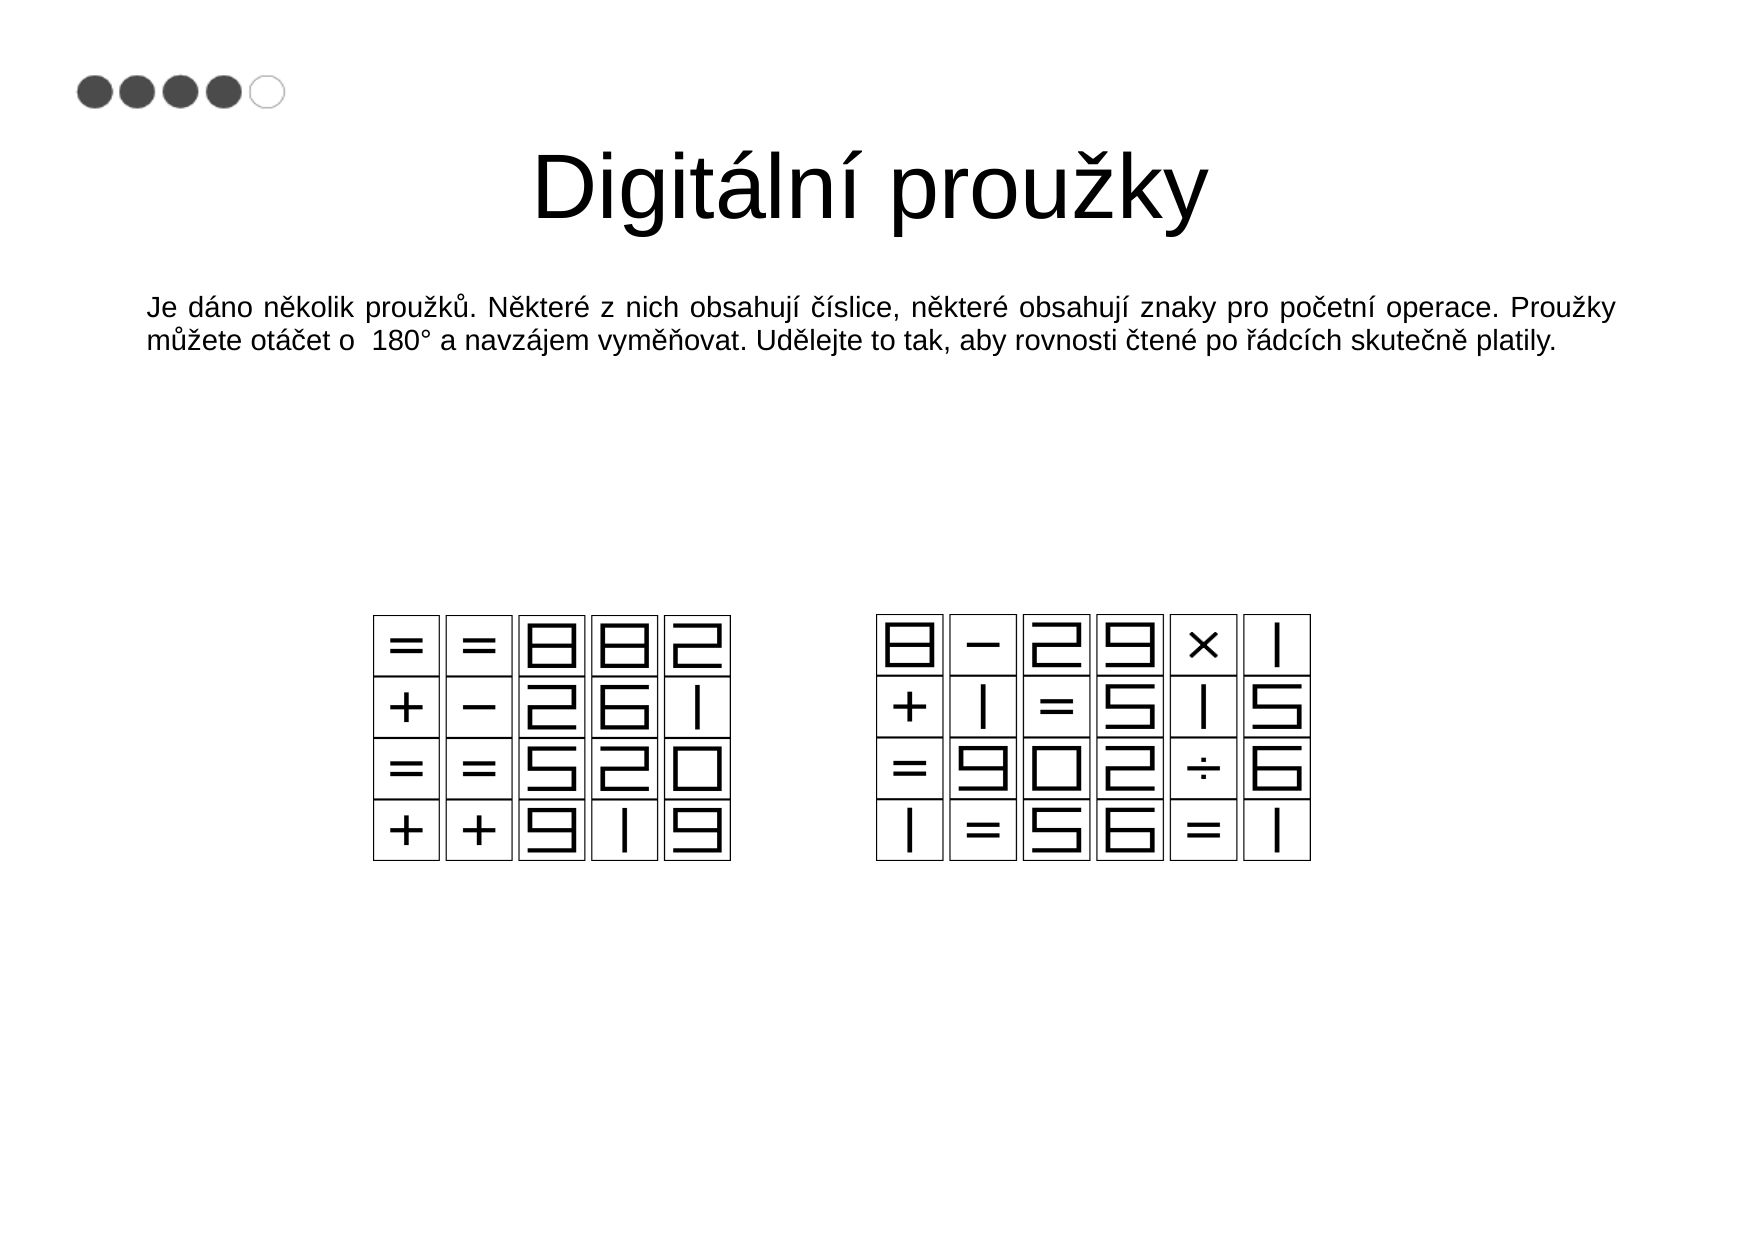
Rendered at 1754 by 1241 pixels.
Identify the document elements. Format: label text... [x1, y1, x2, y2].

title Digitální proužky [135, 93, 1608, 281]
subtitle Je dáno několik proužků. Některé z nich obsahují číslice, některé obsahují znaky pro početní operace. Proužky můžete otáčet o 180° a navzájem vyměňovat. Udělejte to tak, aby rovnosti čtené po řádcích skutečně platily. [146, 256, 1619, 391]
picture [373, 615, 731, 861]
picture [876, 614, 1311, 861]
picture [67, 67, 293, 113]
